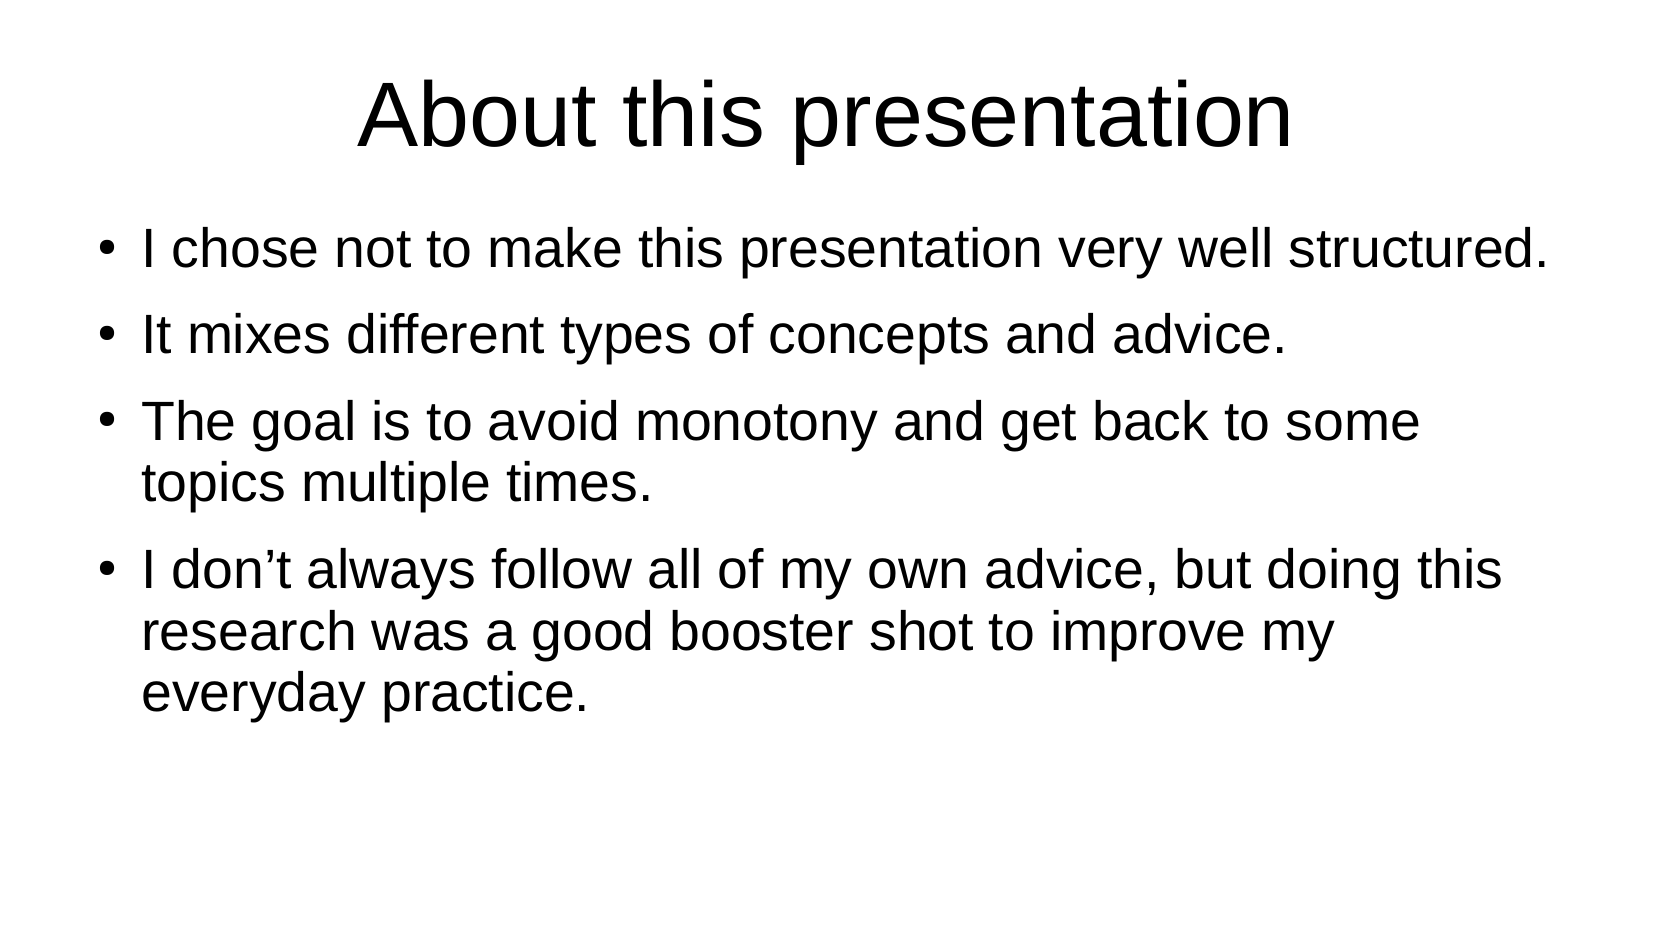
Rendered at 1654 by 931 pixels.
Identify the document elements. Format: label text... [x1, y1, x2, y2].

list I chose not to make this presentation very well structured. It mixes different types of concepts and advice. The goal is to avoid monotony and get back to some topics multiple times. I don’t always follow all of my own advice, but doing this research was a good booster shot to improve my everyday practice. [82, 217, 1571, 758]
title About this presentation [82, 37, 1571, 193]
